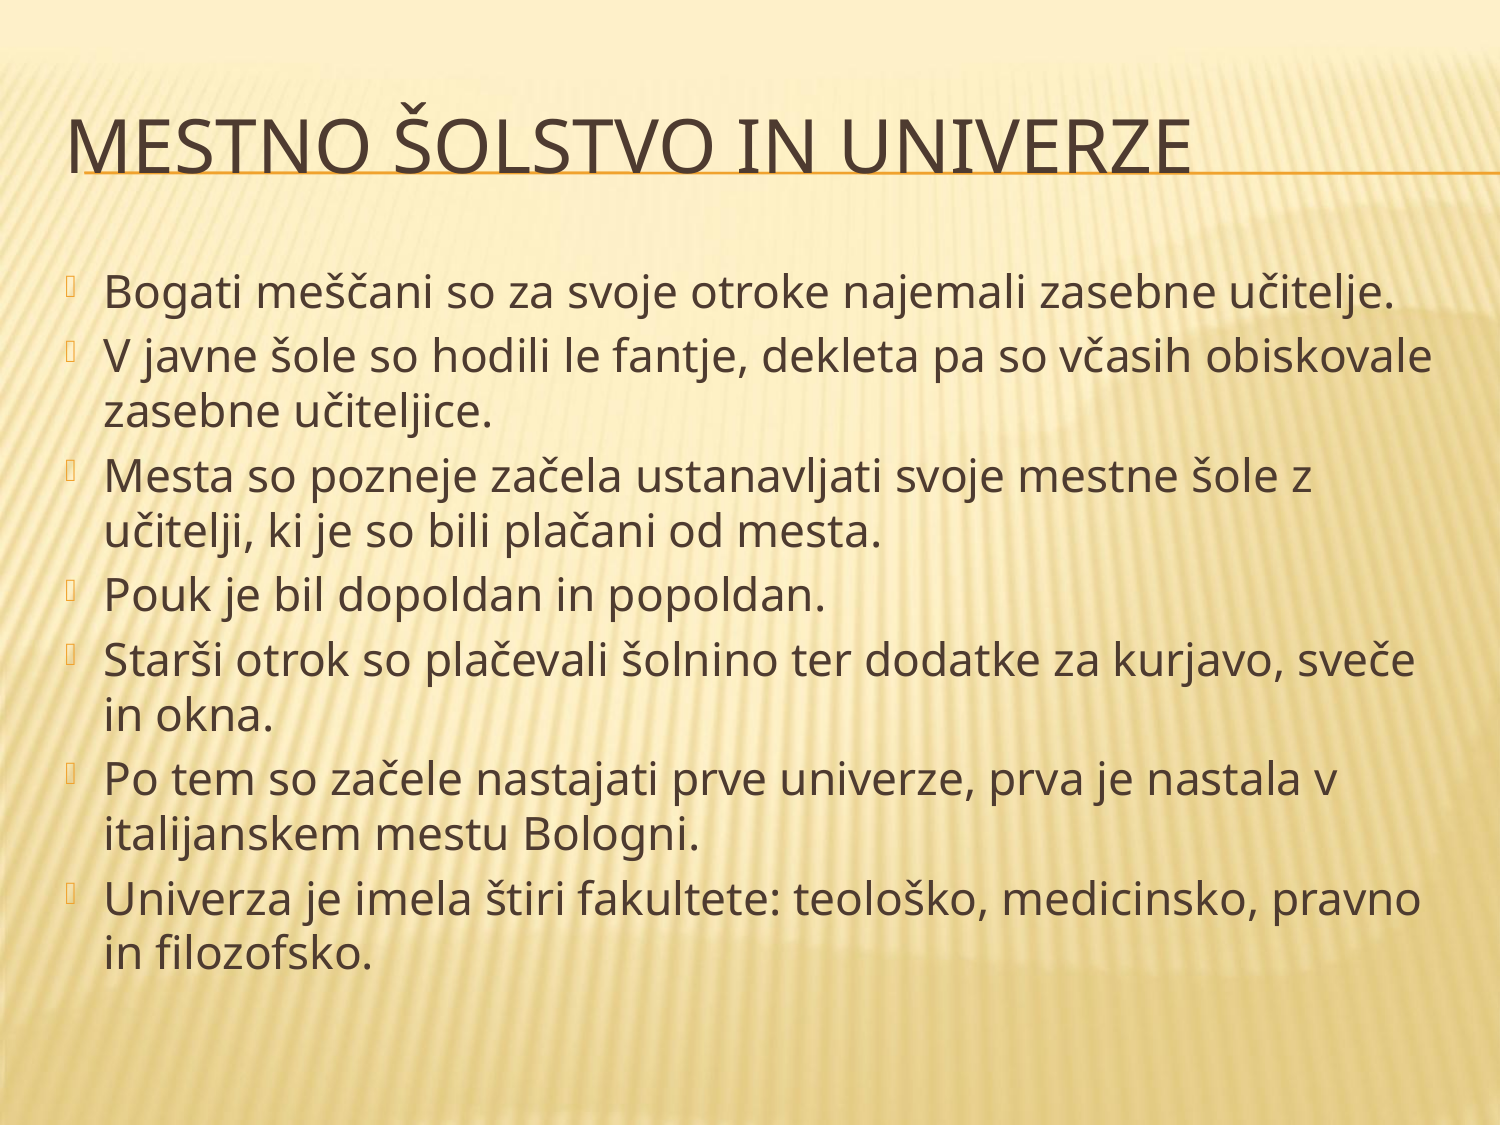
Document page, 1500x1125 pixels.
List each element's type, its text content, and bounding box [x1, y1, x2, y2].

title MESTNO ŠOLSTVO IN UNIVERZE [50, 75, 1475, 213]
list Bogati meščani so za svoje otroke najemali zasebne učitelje. V javne šole so hodili le fantje, dekleta pa so včasih obiskovale zasebne učiteljice. Mesta so pozneje začela ustanavljati svoje mestne šole z učitelji, ki je so bili plačani od mesta. Pouk je bil dopoldan in popoldan. Starši otrok so plačevali šolnino ter dodatke za kurjavo, sveče in okna. Po tem so začele nastajati prve univerze, prva je nastala v italijanskem mestu Bologni. Univerza je imela štiri fakultete: teološko, medicinsko, pravno in filozofsko. [50, 254, 1475, 998]
picture [0, 0, 1500, 1125]
